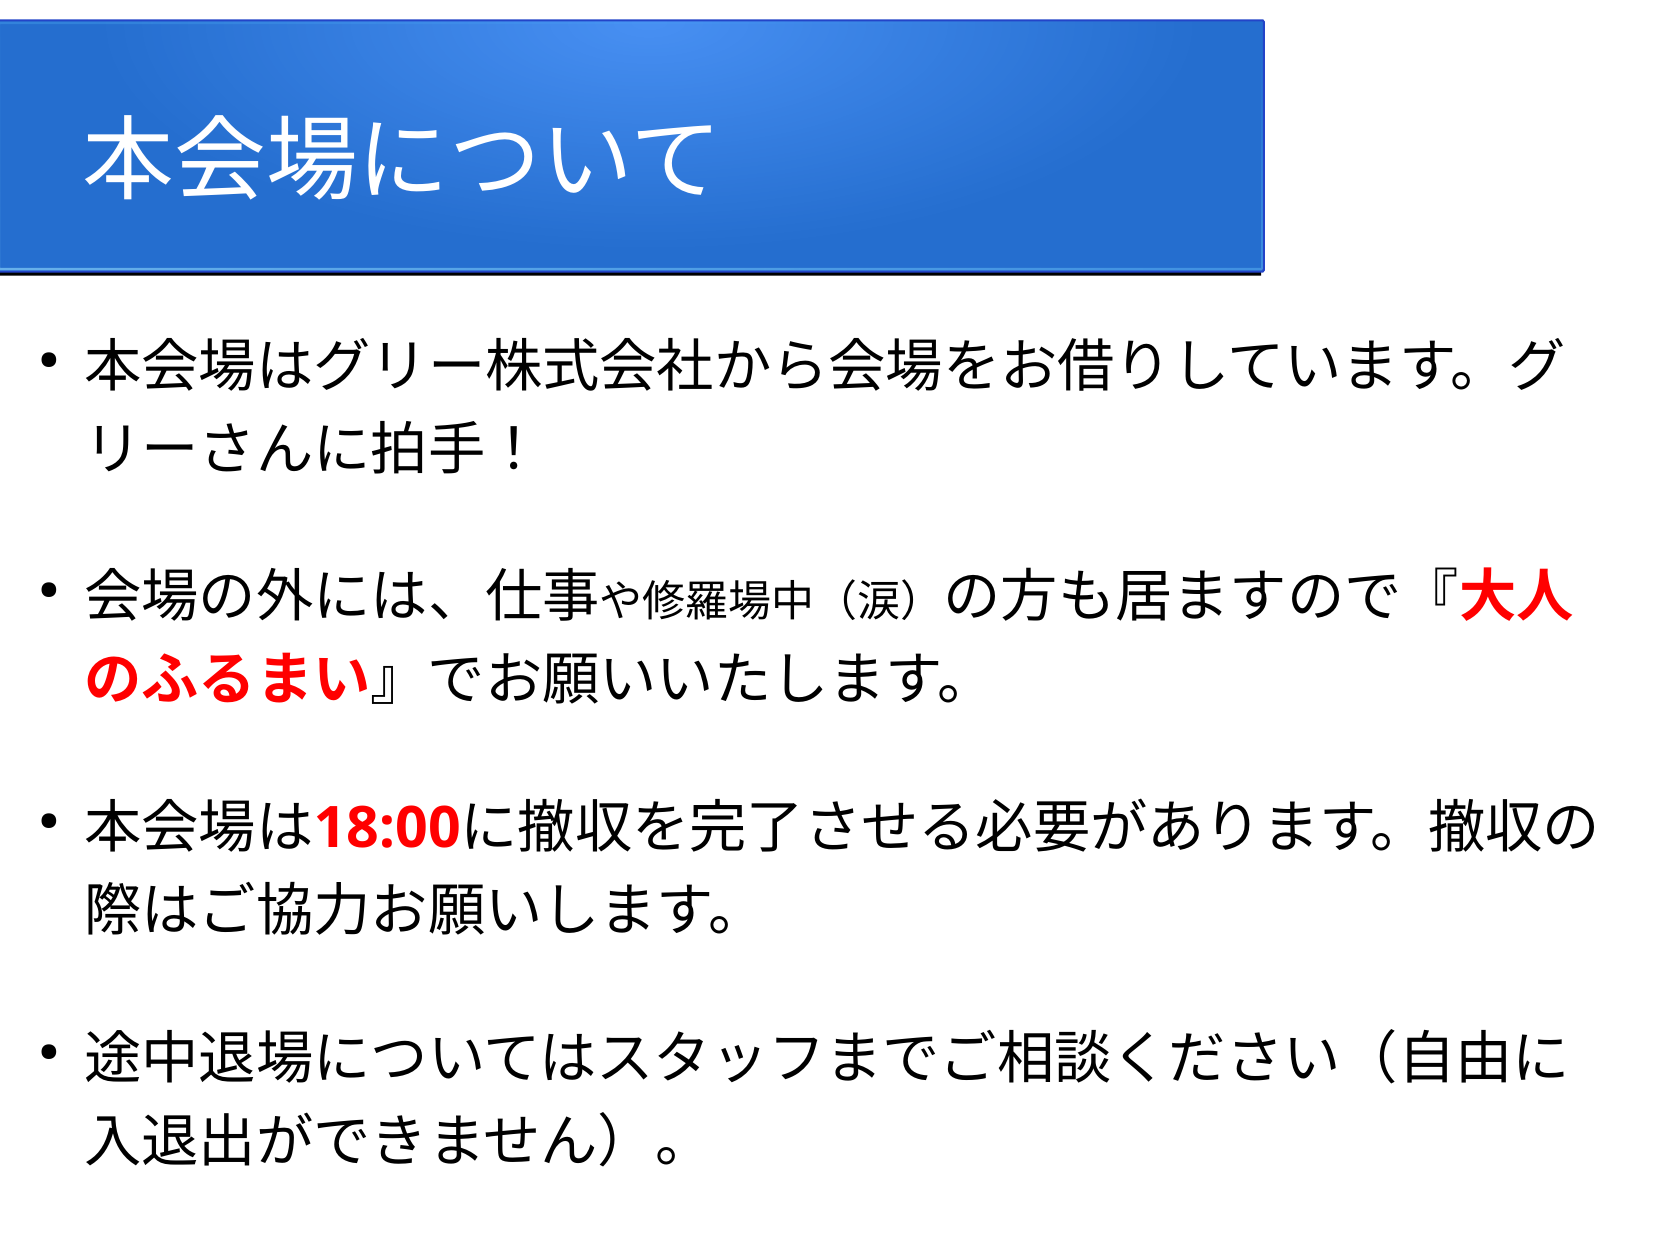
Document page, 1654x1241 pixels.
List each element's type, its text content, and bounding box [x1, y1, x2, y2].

list 本会場はグリー株式会社から会場をお借りしています。グリーさんに拍手！ 会場の外には、仕事や修羅場中（涙）の方も居ますので『大人のふるまい』でお願いいたします。 本会場は18:00に撤収を完了させる必要があります。撤収の際はご協力お願いします。 途中退場についてはスタッフまでご相談ください（自由に入退出ができません）。 [23, 319, 1607, 1182]
title 本会場について [82, 49, 1250, 257]
